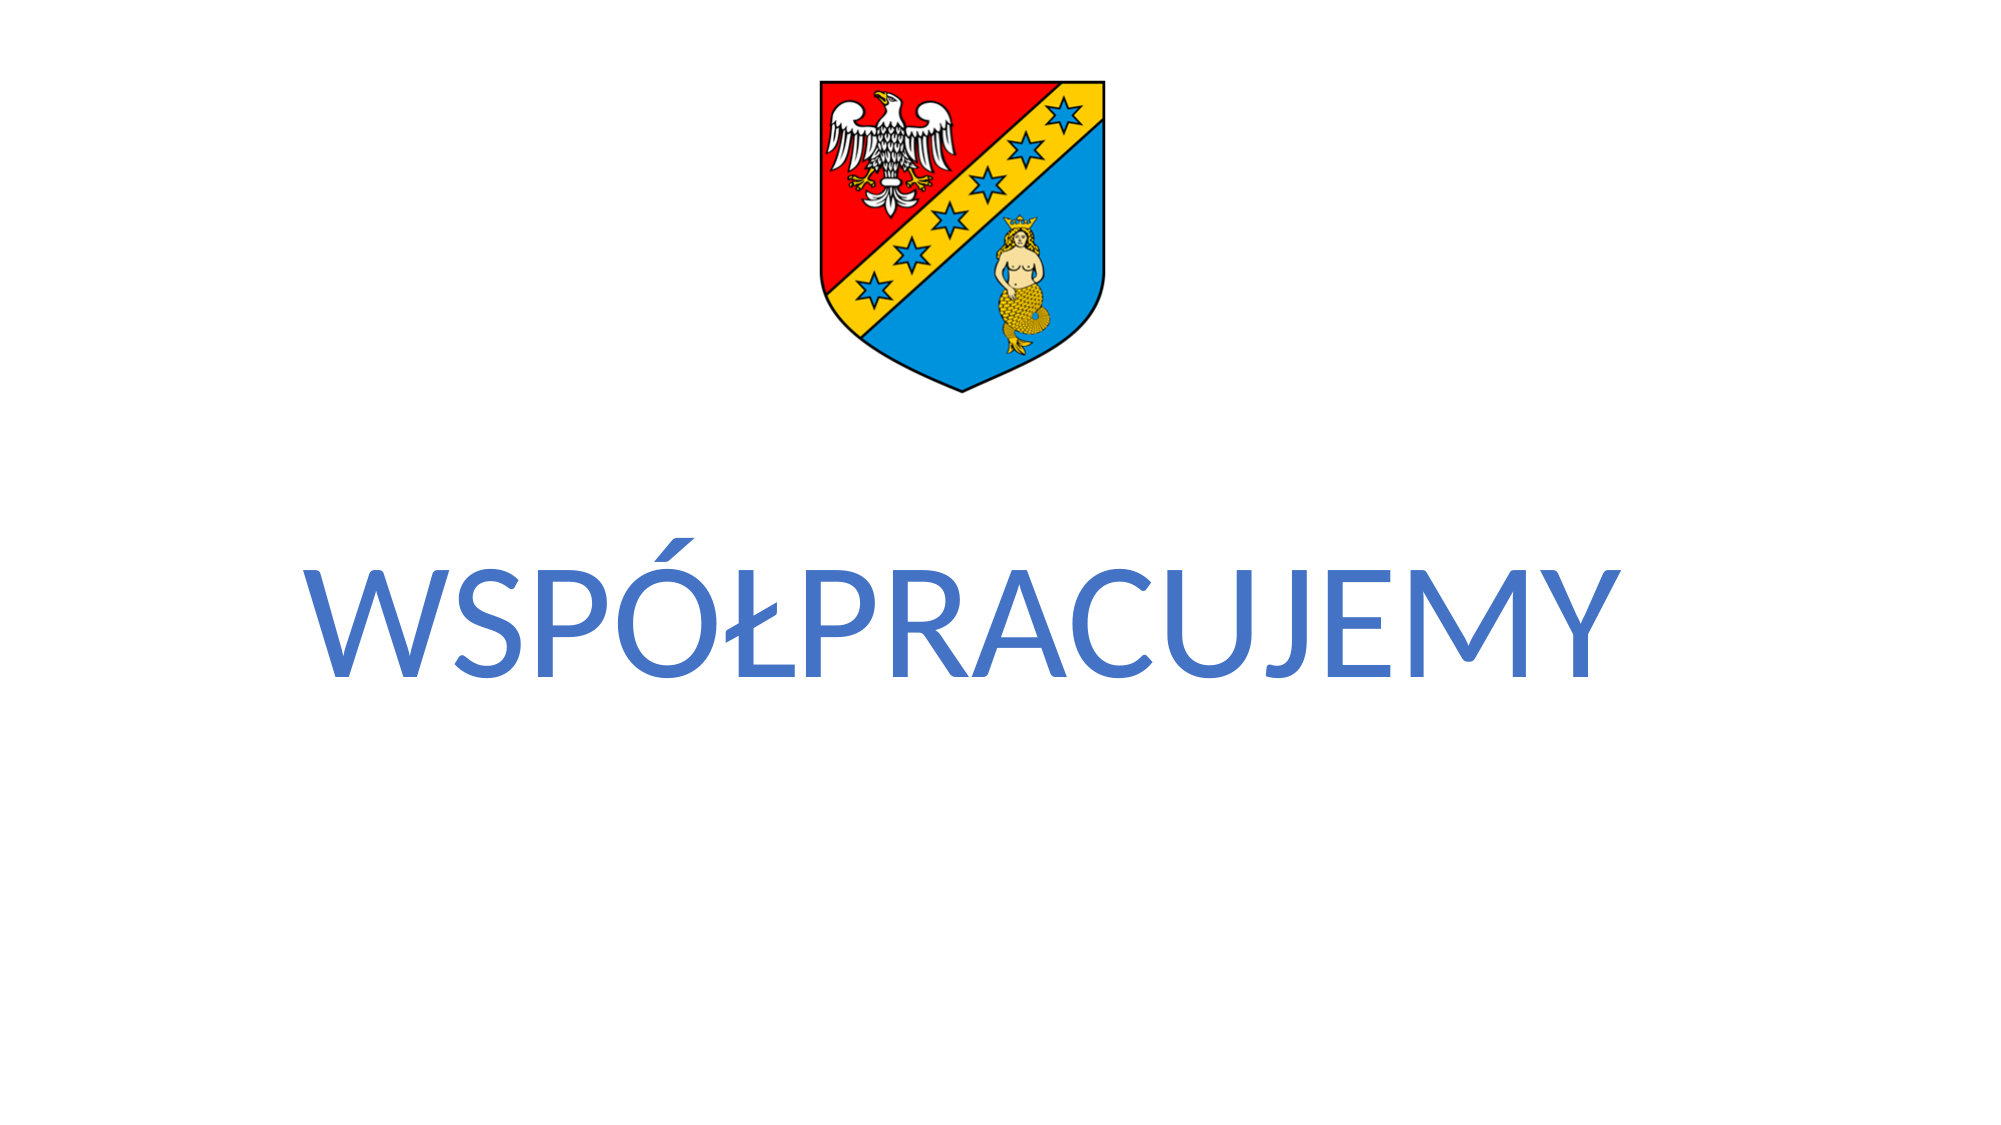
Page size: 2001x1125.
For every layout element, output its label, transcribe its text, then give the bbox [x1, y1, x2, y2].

picture [815, 76, 1110, 398]
text_box WSPÓŁPRACUJEMY [200, 502, 1725, 721]
